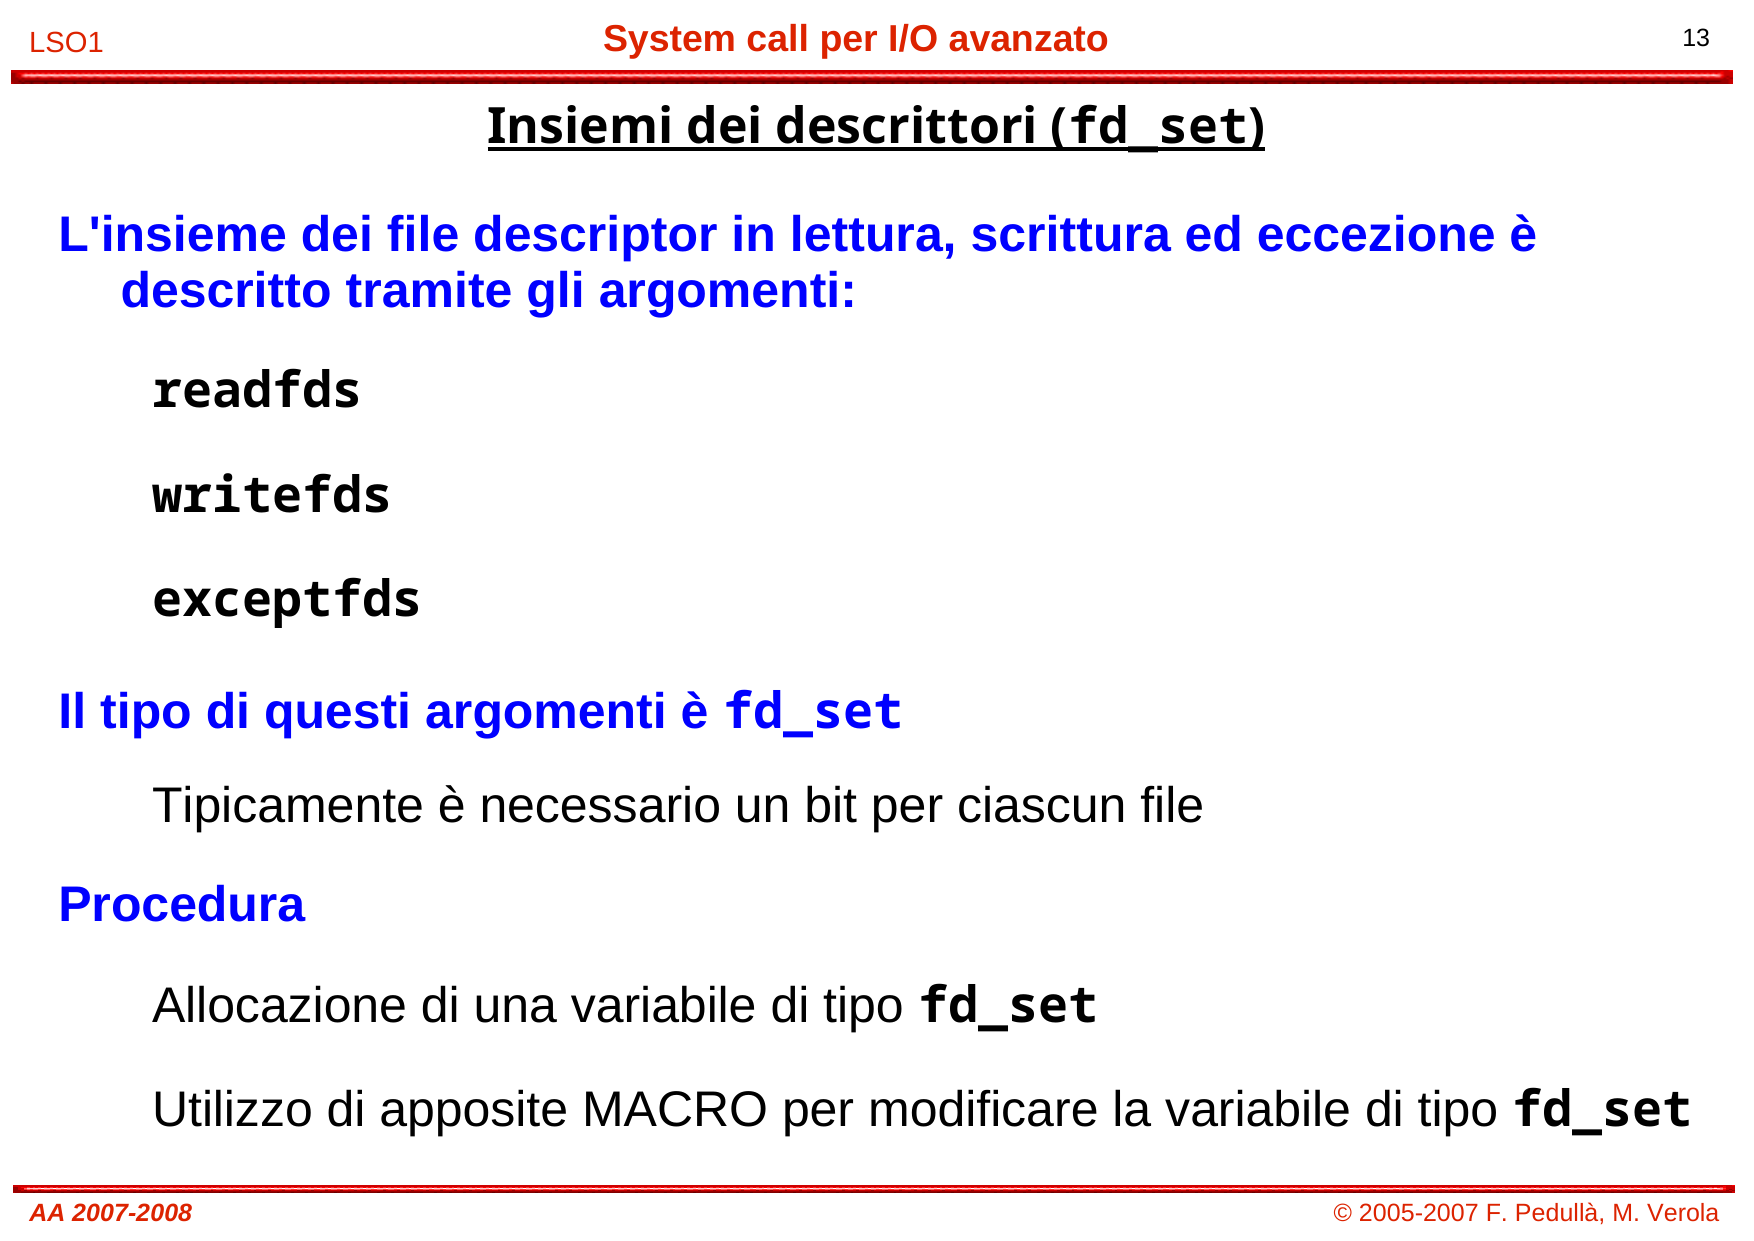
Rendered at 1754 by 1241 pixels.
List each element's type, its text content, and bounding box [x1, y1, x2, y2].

list L'insieme dei file descriptor in lettura, scrittura ed eccezione è descritto tramite gli argomenti: readfds writefds exceptfds Il tipo di questi argomenti è fd_set Tipicamente è necessario un bit per ciascun file Procedura Allocazione di una variabile di tipo fd_set Utilizzo di apposite MACRO per modificare la variabile di tipo fd_set [58, 206, 1696, 1168]
title Insiemi dei descrittori (fd_set) [40, 78, 1713, 174]
picture [13, 1185, 1735, 1193]
picture [11, 70, 1733, 84]
